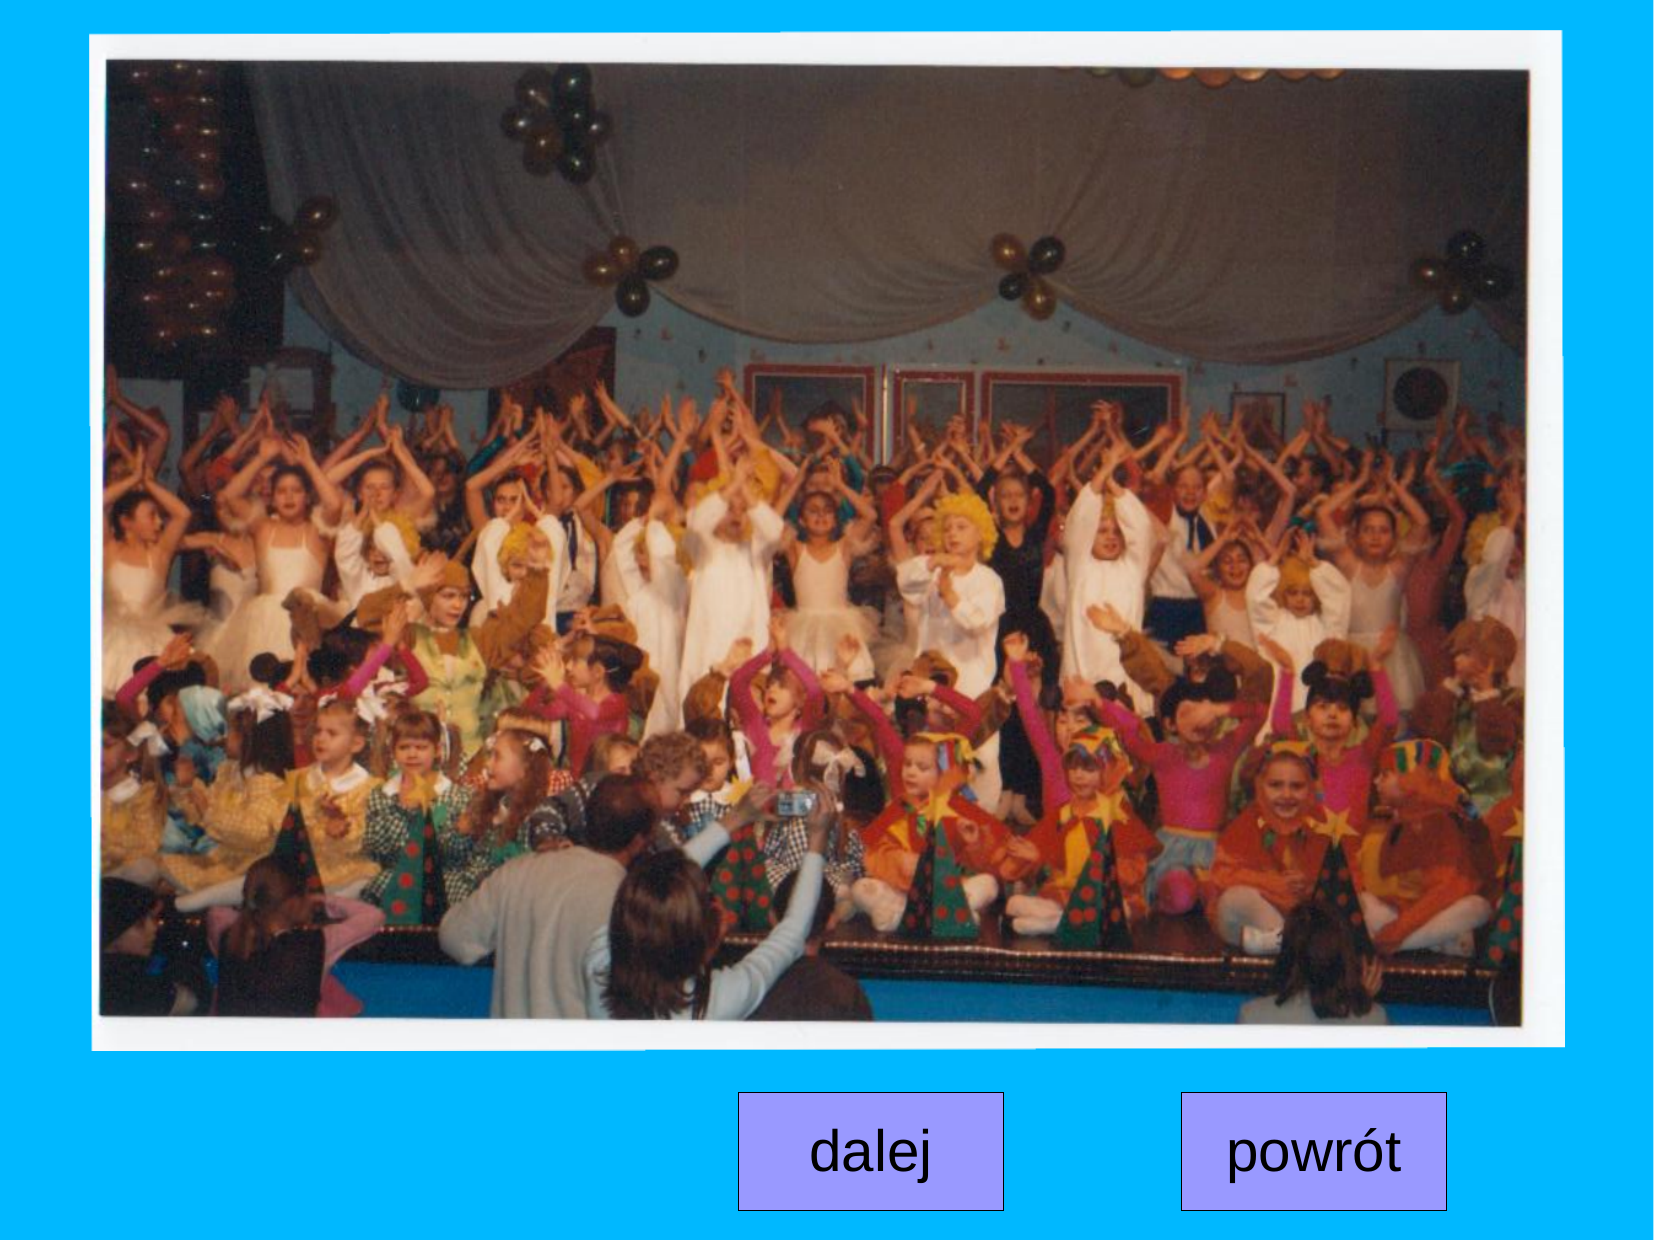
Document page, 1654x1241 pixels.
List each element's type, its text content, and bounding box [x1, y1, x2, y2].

text_box powrót [1181, 1092, 1447, 1211]
text_box dalej [738, 1092, 1004, 1211]
picture [90, 31, 1564, 1050]
